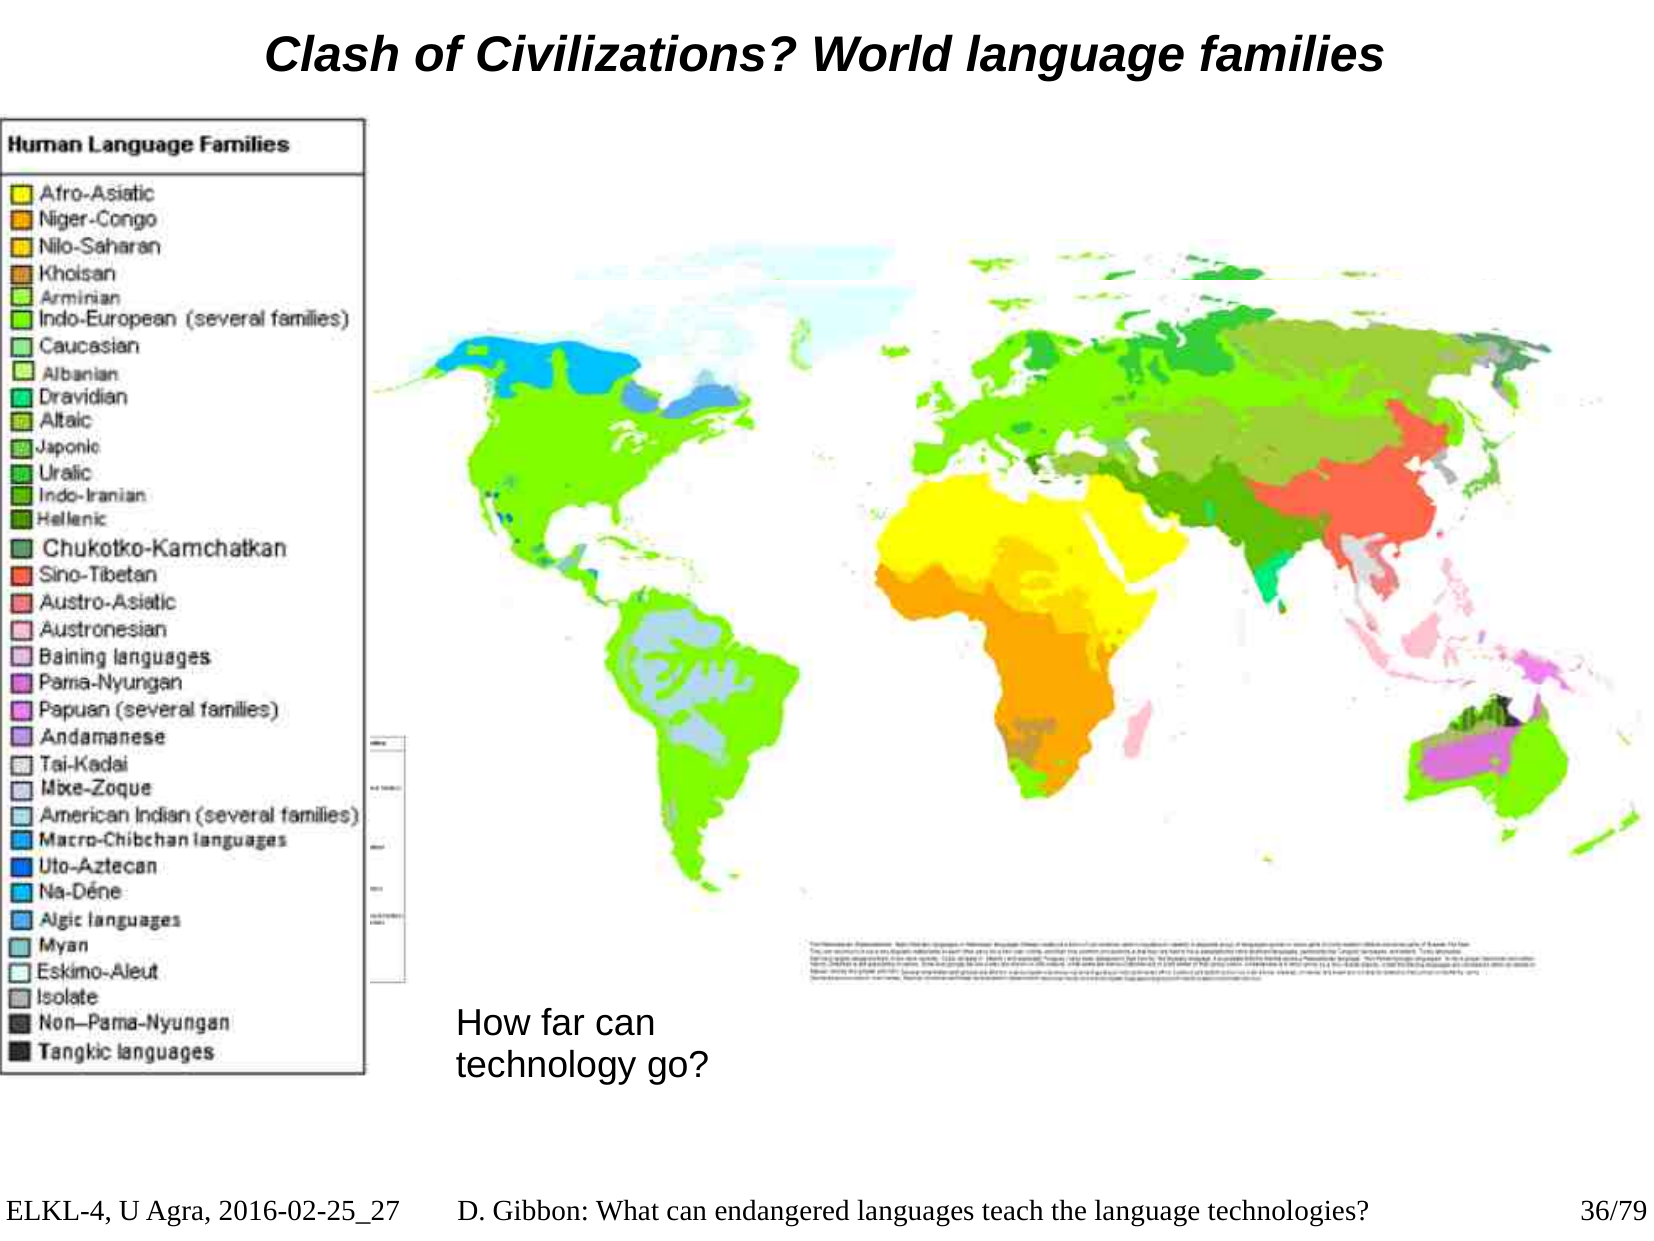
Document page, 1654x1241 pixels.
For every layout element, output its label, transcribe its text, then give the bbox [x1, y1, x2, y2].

picture [0, 114, 1654, 1079]
text_box How far can technology go? [441, 994, 733, 1094]
title Clash of Civilizations? World language families [0, 2, 1654, 106]
